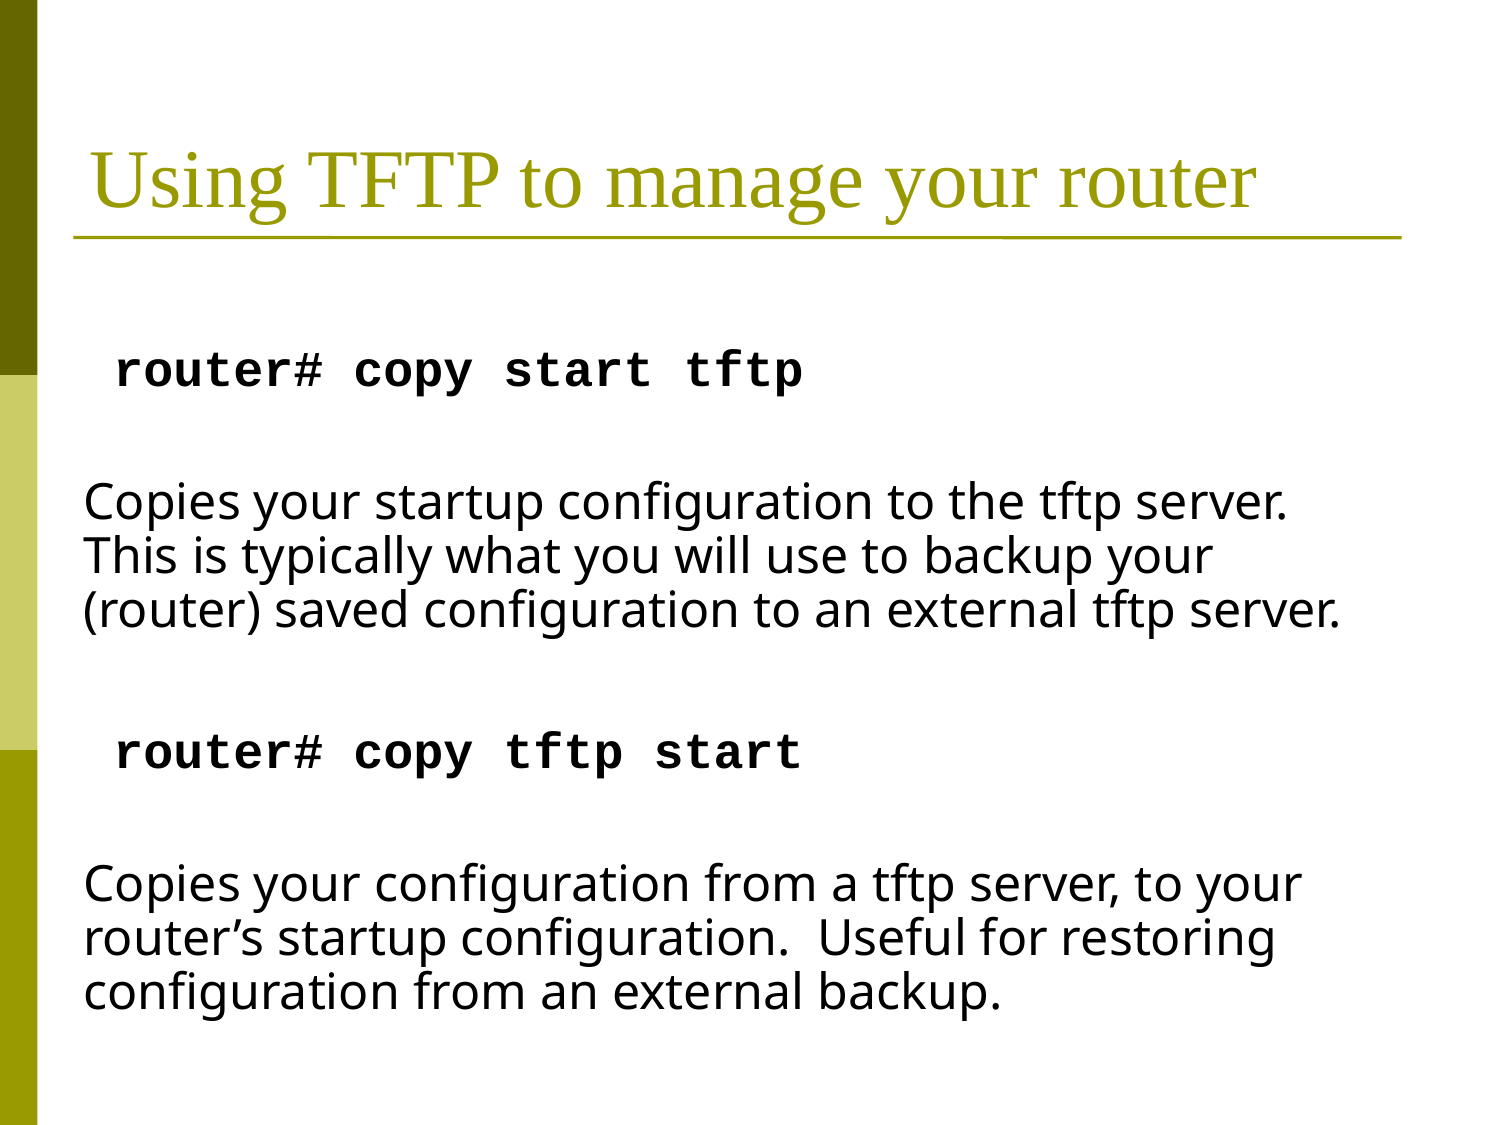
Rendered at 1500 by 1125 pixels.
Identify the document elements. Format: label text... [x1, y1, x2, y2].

title Using TFTP to manage your router [75, 0, 1426, 233]
list router# copy start tftp Copies your startup configuration to the tftp server. This is typically what you will use to backup your (router) saved configuration to an external tftp server. router# copy tftp start Copies your configuration from a tftp server, to your router’s startup configuration. Useful for restoring configuration from an external backup. [75, 262, 1426, 1125]
text_box [0, 0, 38, 1125]
